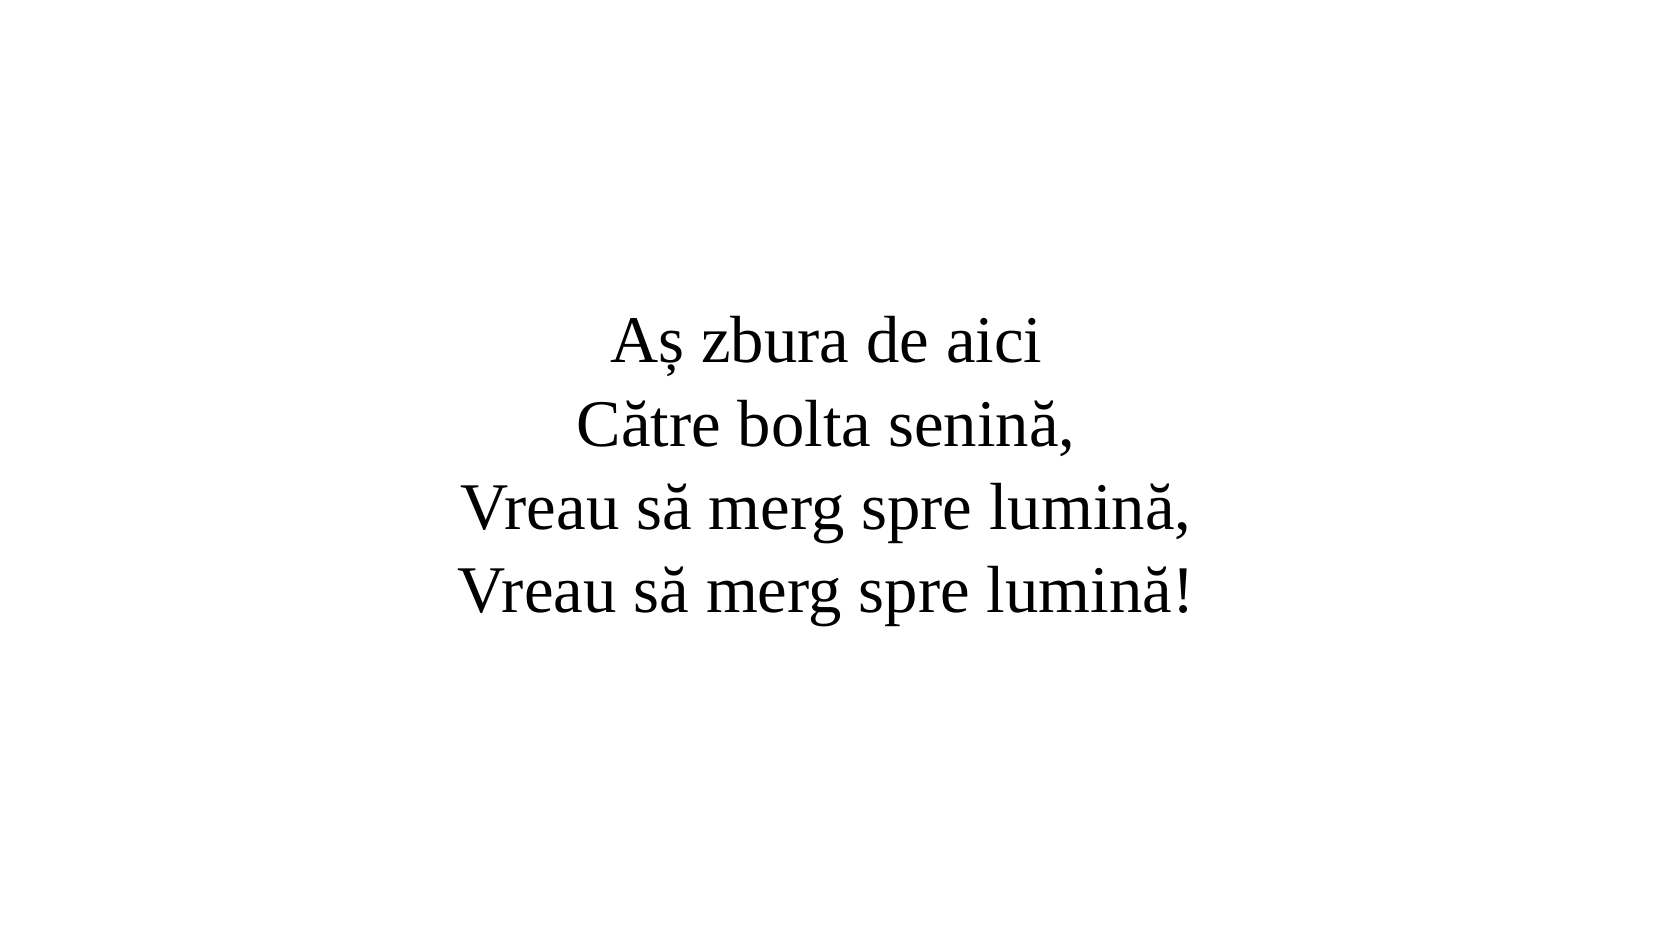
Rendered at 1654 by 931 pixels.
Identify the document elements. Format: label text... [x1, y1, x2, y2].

subtitle Aș zbura de aici Către bolta senină, Vreau să merg spre lumină, Vreau să merg spre lumină! [300, 150, 1354, 781]
